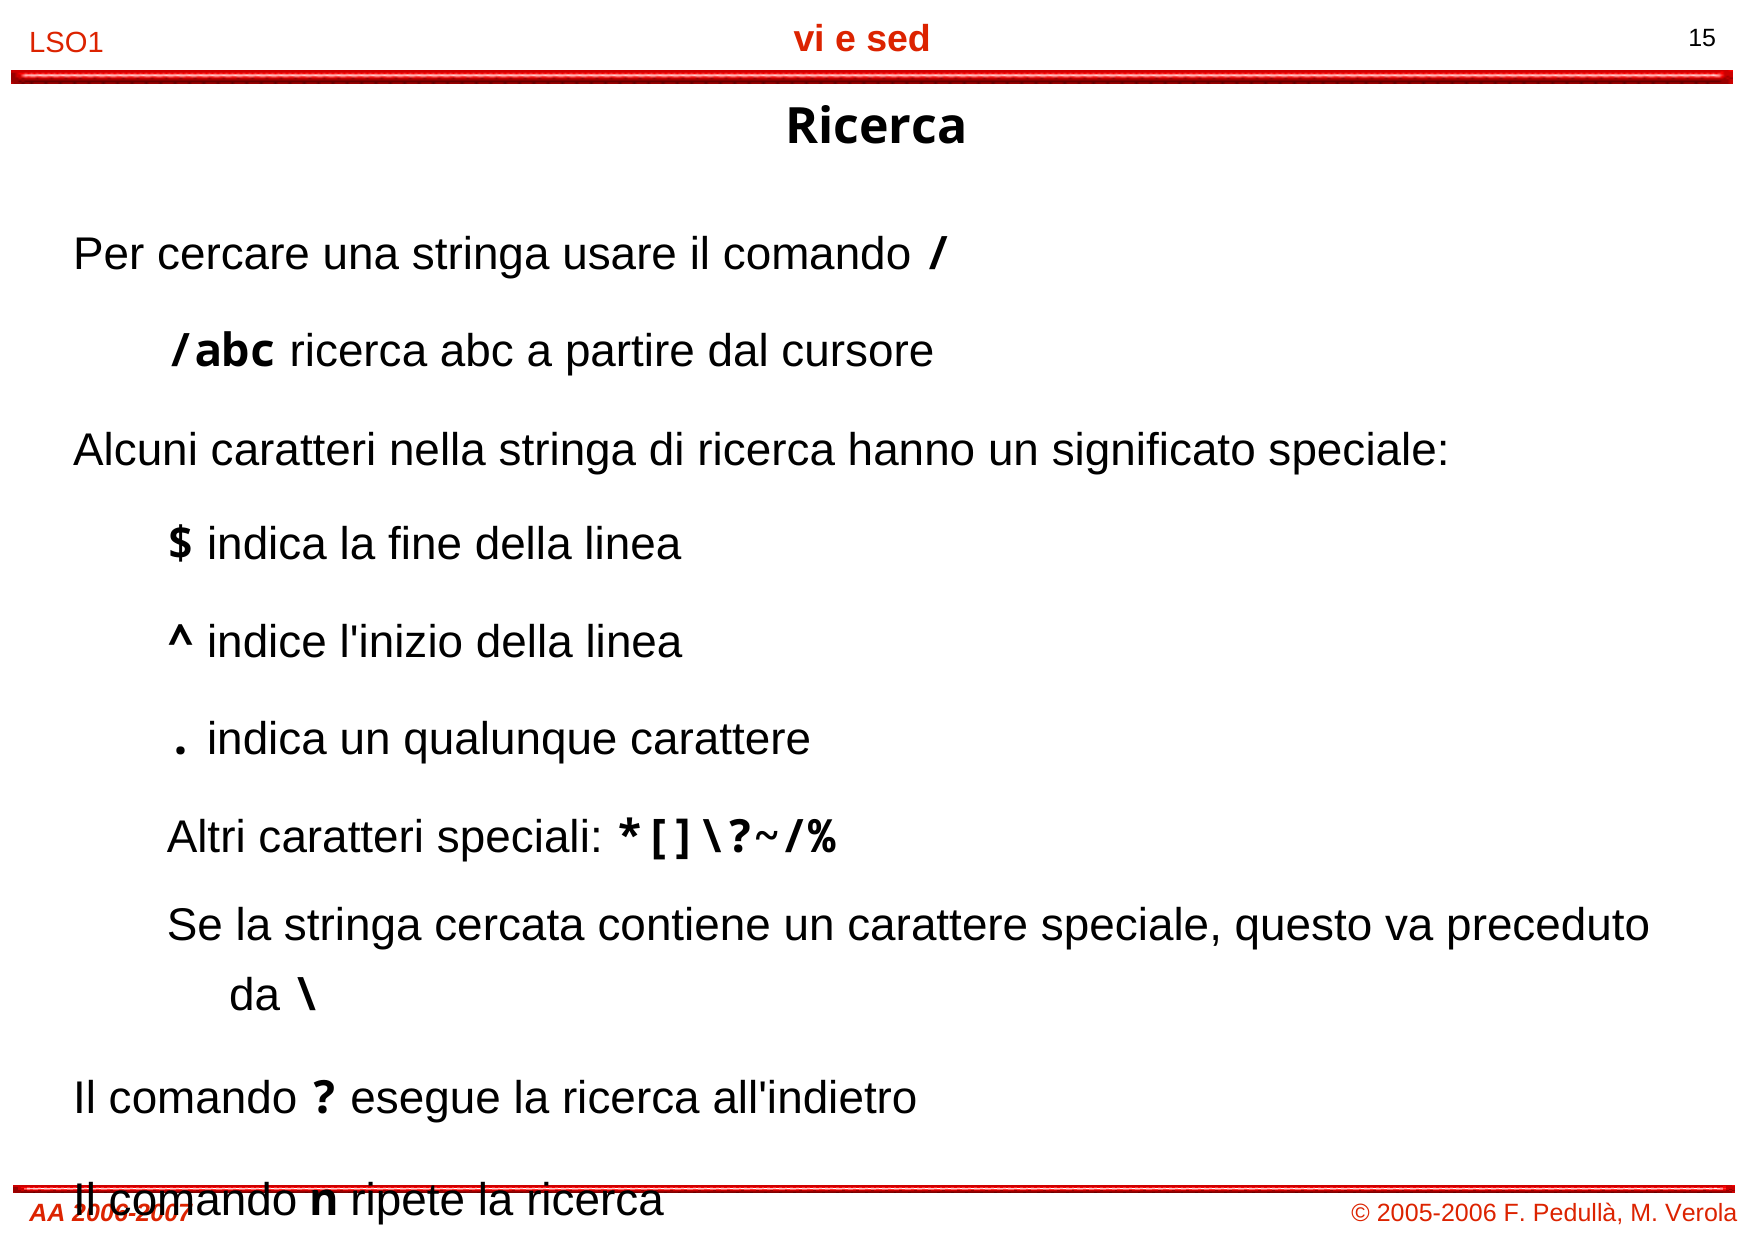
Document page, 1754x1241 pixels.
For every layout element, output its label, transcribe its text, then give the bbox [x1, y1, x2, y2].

picture [11, 70, 1733, 84]
picture [656, 1185, 1735, 1193]
title Ricerca [363, 78, 1390, 174]
picture [13, 1185, 77, 1193]
list Per cercare una stringa usare il comando / /abc ricerca abc a partire dal cursore Alcuni caratteri nella stringa di ricerca hanno un significato speciale: $ indica la fine della linea ^ indice l'inizio della linea . indica un qualunque carattere Altri caratteri speciali: *[]\?~/% Se la stringa cercata contiene un carattere speciale, questo va preceduto da \ Il comando ? esegue la ricerca all'indietro Il comando n ripete la ricerca [58, 212, 1696, 1191]
